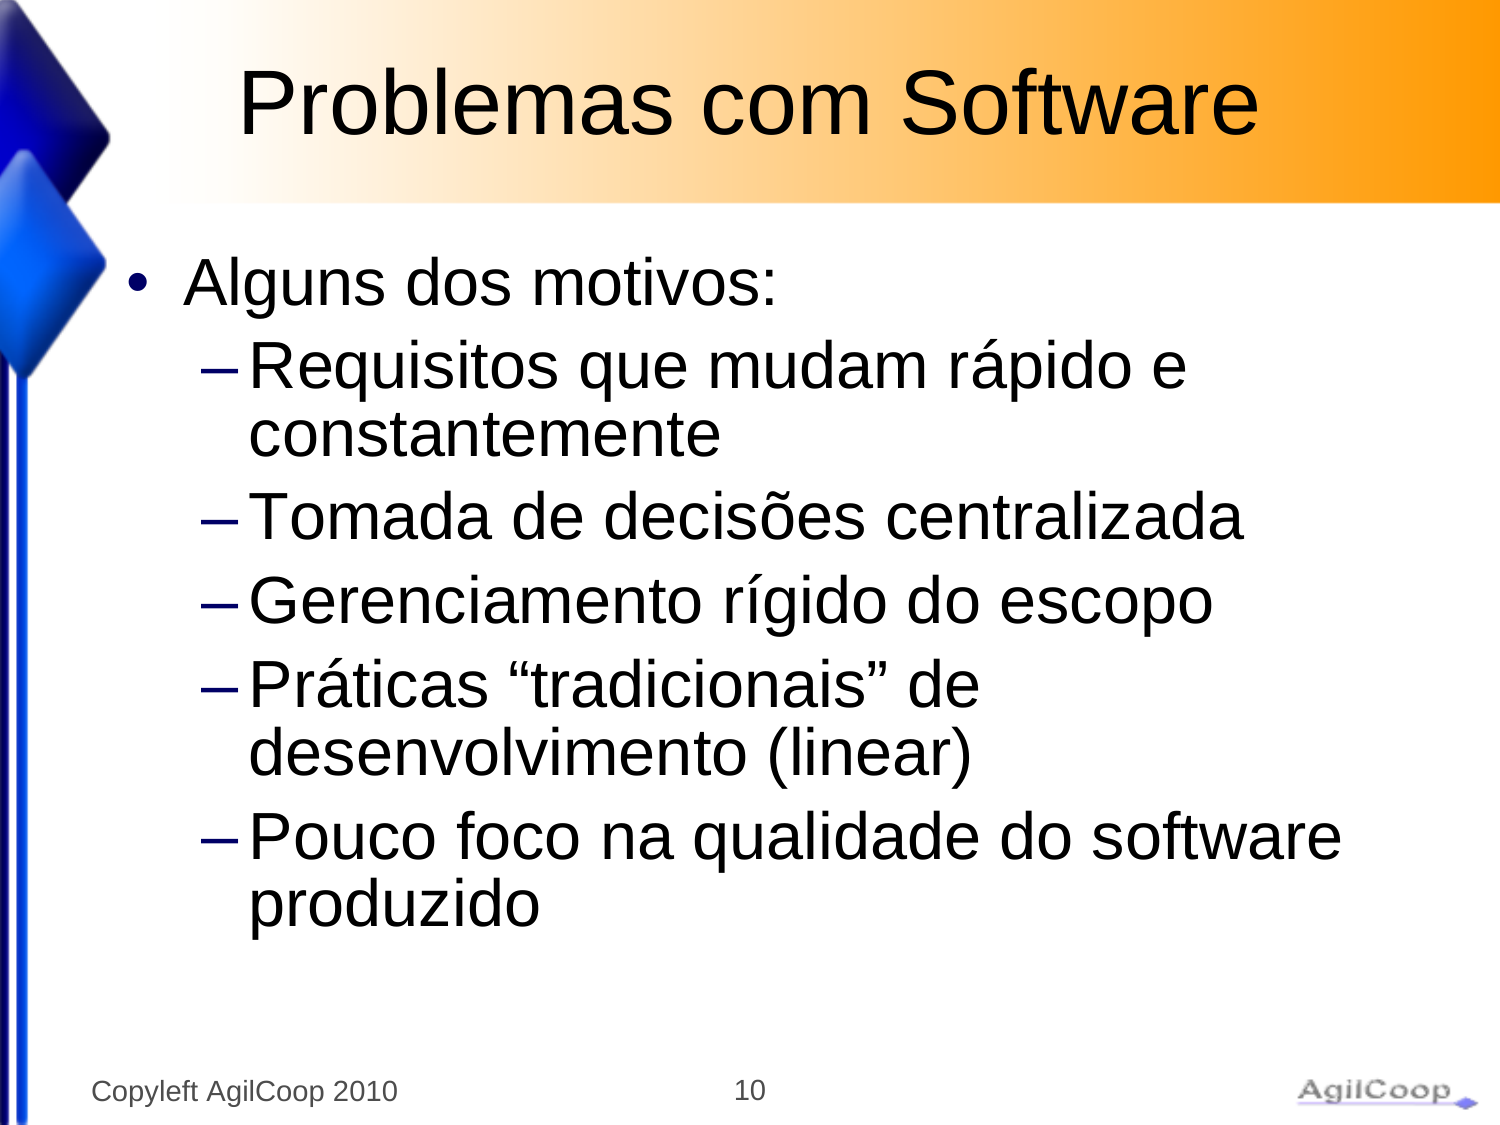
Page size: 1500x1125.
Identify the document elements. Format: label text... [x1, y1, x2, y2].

list Alguns dos motivos: Requisitos que mudam rápido e constantemente Tomada de decisões centralizada Gerenciamento rígido do escopo Práticas “tradicionais” de desenvolvimento (linear) Pouco foco na qualidade do software produzido [112, 243, 1425, 1006]
picture [0, 0, 1500, 1125]
title Problemas com Software [75, 8, 1426, 197]
